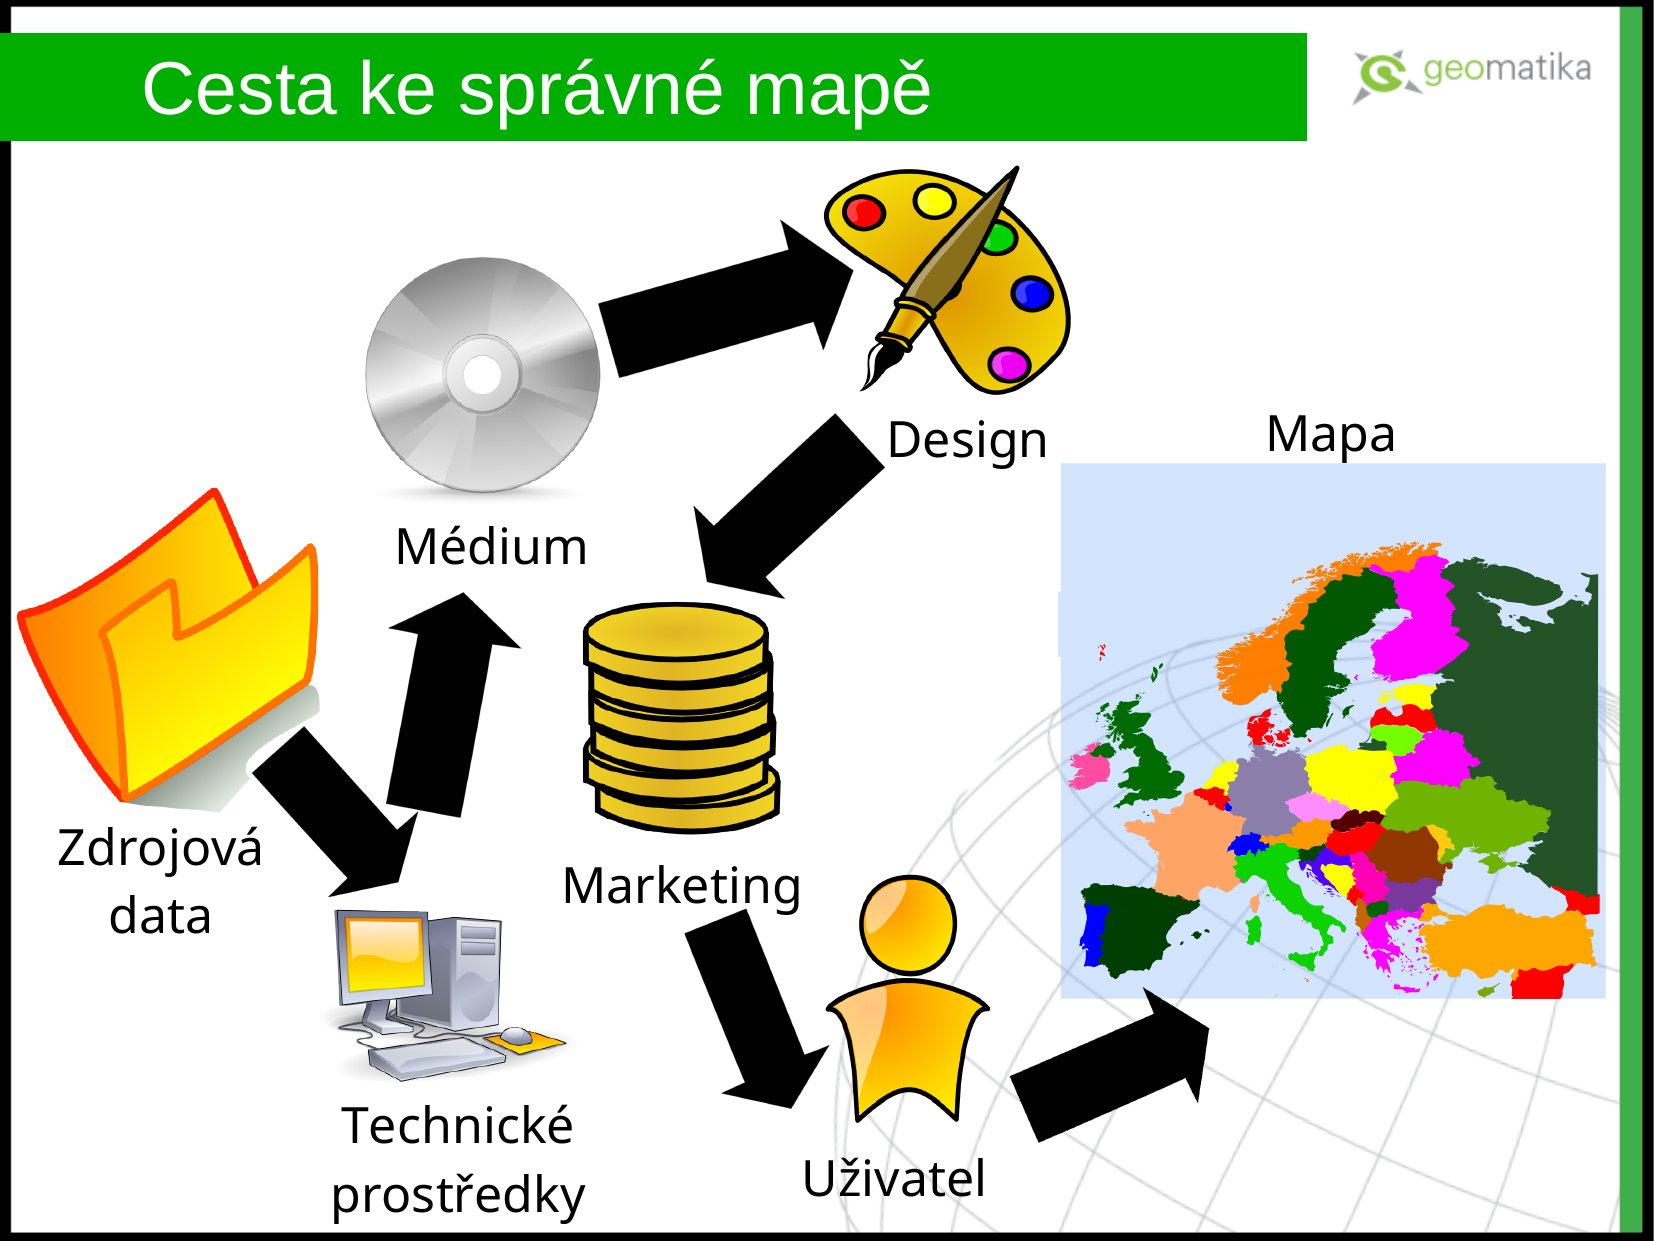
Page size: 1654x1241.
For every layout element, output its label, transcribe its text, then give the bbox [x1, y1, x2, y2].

text_box Médium [394, 511, 592, 573]
text_box Zdrojová data [57, 817, 282, 934]
text_box Design [886, 404, 1058, 465]
text_box Uživatel [801, 1142, 1002, 1204]
title Cesta ke správné mapě [82, 23, 1571, 155]
text_box Marketing [561, 850, 811, 912]
text_box Mapa [1265, 397, 1399, 459]
picture [0, 0, 1654, 1241]
text_box Technické prostředky [330, 1090, 601, 1212]
